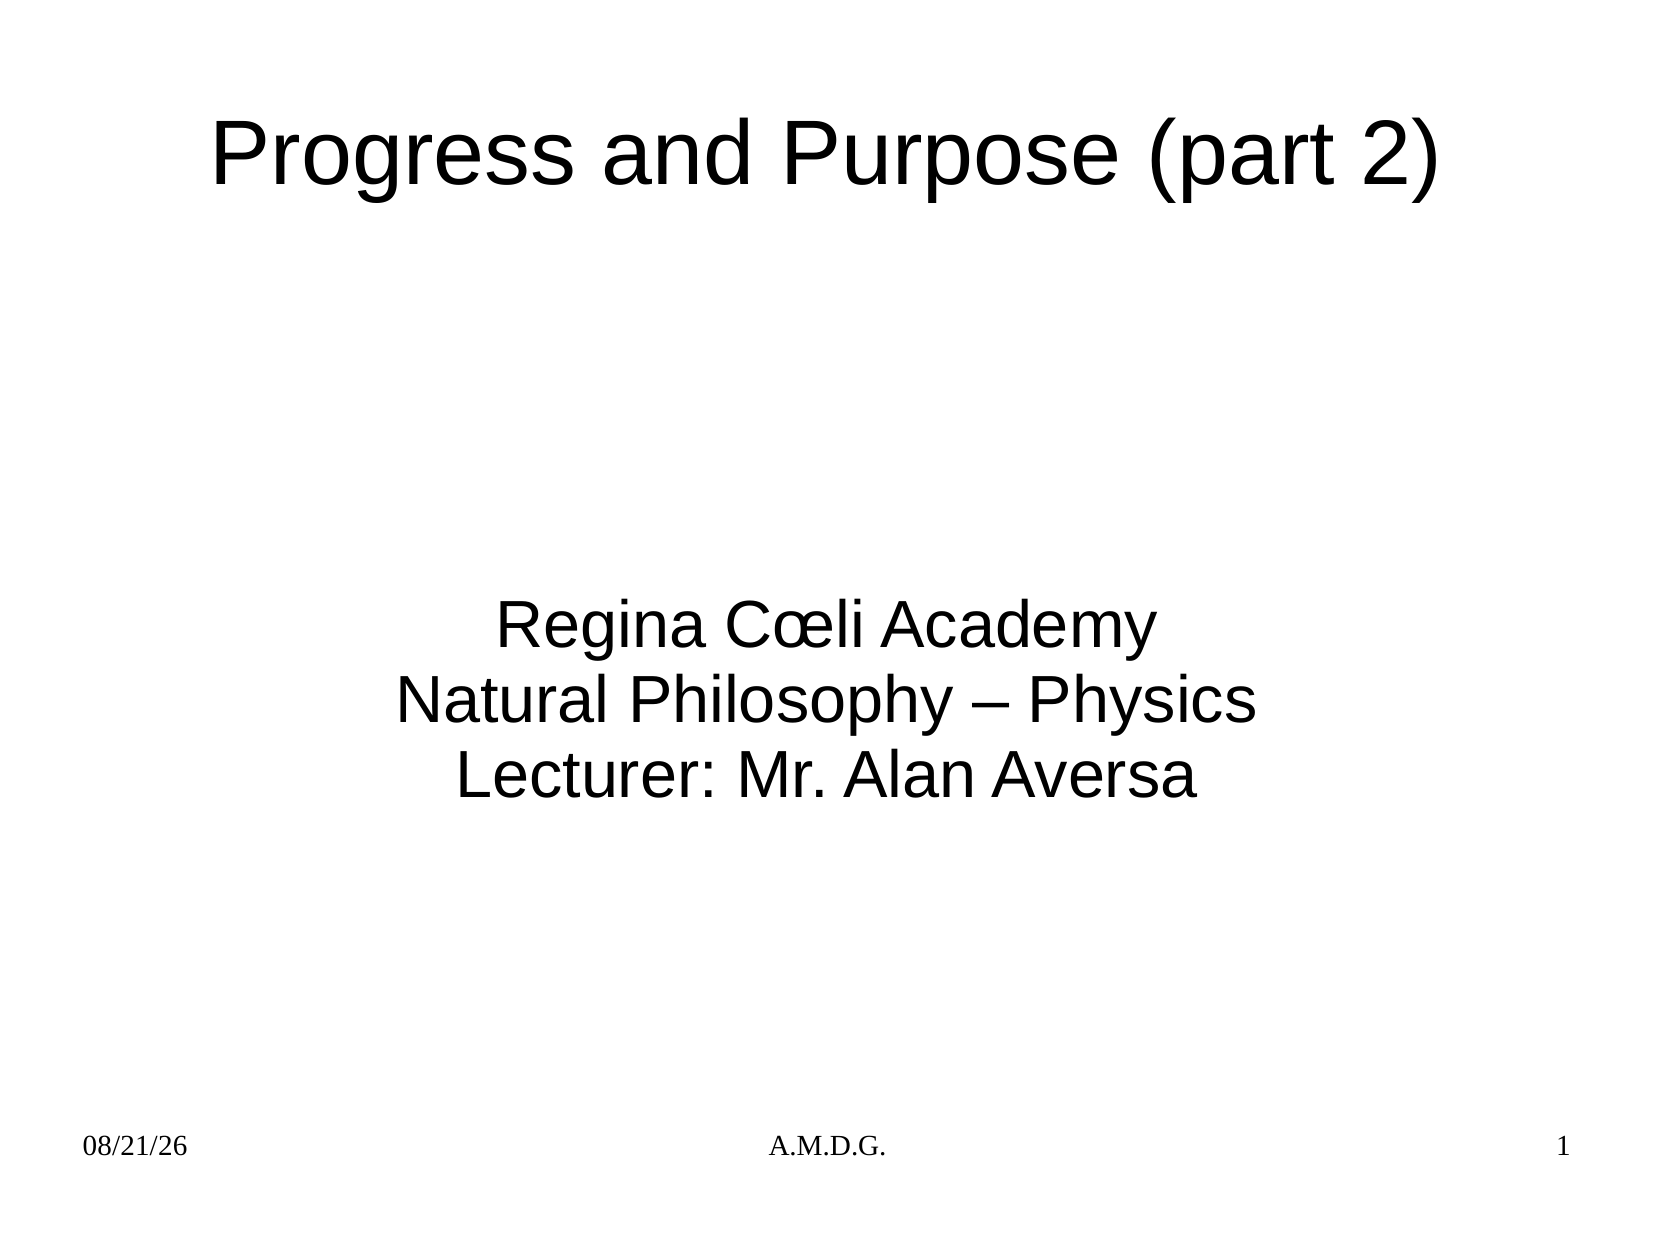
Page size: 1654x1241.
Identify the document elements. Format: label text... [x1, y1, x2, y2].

subtitle Regina Cœli Academy Natural Philosophy – Physics Lecturer: Mr. Alan Aversa [82, 290, 1571, 1109]
title Progress and Purpose (part 2) [82, 49, 1571, 257]
